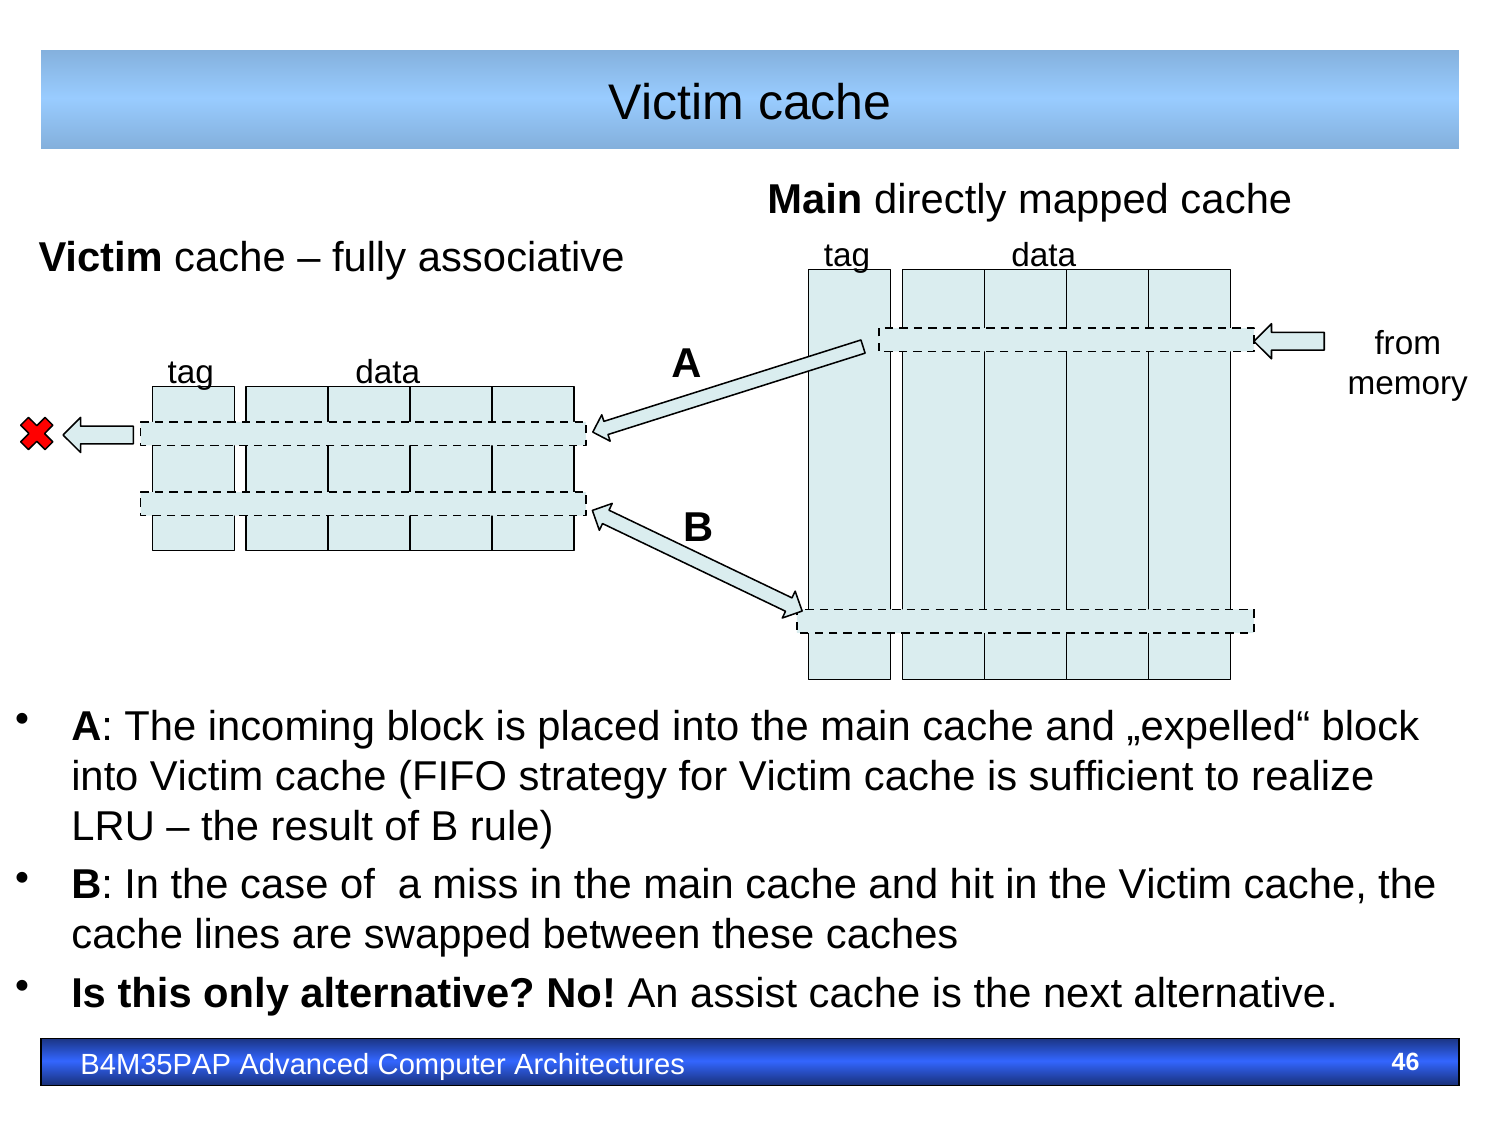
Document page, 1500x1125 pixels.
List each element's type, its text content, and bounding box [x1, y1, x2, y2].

list A: The incoming block is placed into the main cache and „expelled“ block into Victim cache (FIFO strategy for Victim cache is sufficient to realize LRU – the result of B rule) B: In the case of a miss in the main cache and hit in the Victim cache, the cache lines are swapped between these caches Is this only alternative? No! An assist cache is the next alternative. [0, 691, 1465, 1000]
title Victim cache [41, 50, 1459, 149]
text_box [140, 386, 586, 551]
text_box [592, 503, 668, 555]
text_box [63, 417, 134, 453]
text_box A [656, 328, 717, 393]
text_box [592, 269, 1325, 680]
text_box from memory [1332, 313, 1483, 409]
text_box Victim cache – fully associative [23, 222, 640, 288]
text_box B [668, 492, 729, 558]
text_box tag [152, 342, 229, 398]
text_box [20, 417, 53, 450]
text_box tag [809, 229, 886, 281]
text_box data [340, 342, 435, 398]
text_box Main directly mapped cache [752, 164, 1308, 229]
text_box data [996, 229, 1092, 281]
